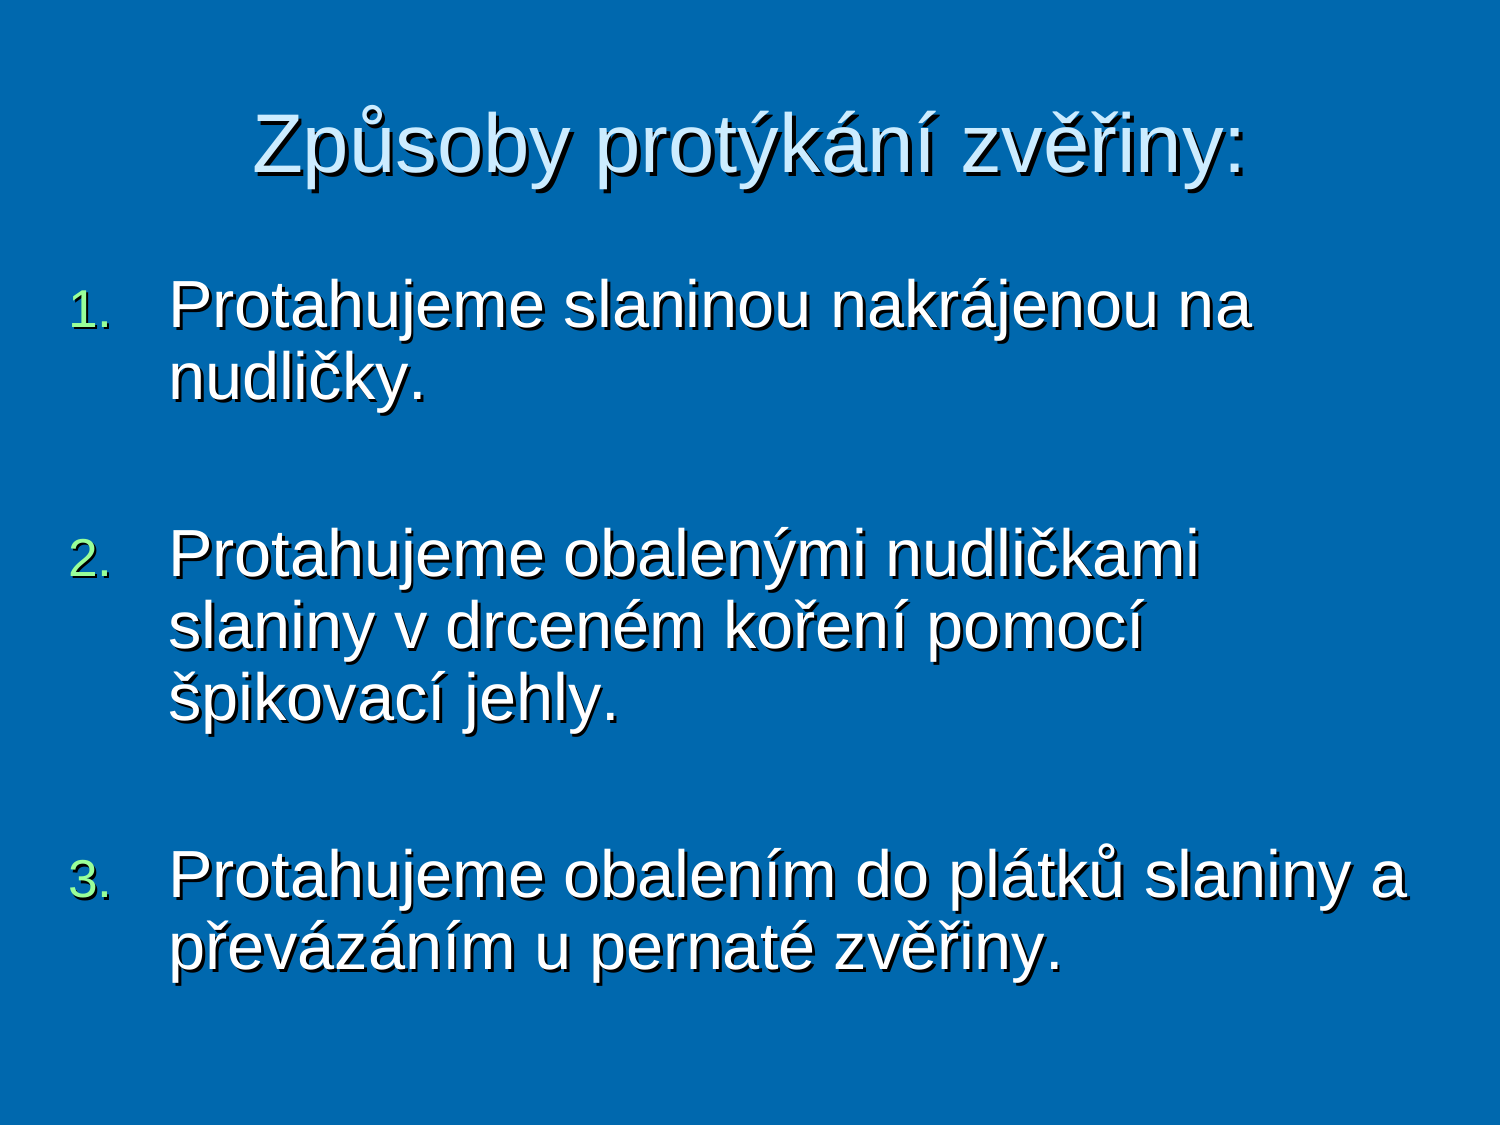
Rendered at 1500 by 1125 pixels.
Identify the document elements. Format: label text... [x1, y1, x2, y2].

title Způsoby protýkání zvěřiny: [75, 45, 1426, 233]
list Protahujeme slaninou nakrájenou na nudličky. Protahujeme obalenými nudličkami slaniny v drceném koření pomocí špikovací jehly. Protahujeme obalením do plátků slaniny a převázáním u pernaté zvěřiny. [53, 262, 1426, 1006]
